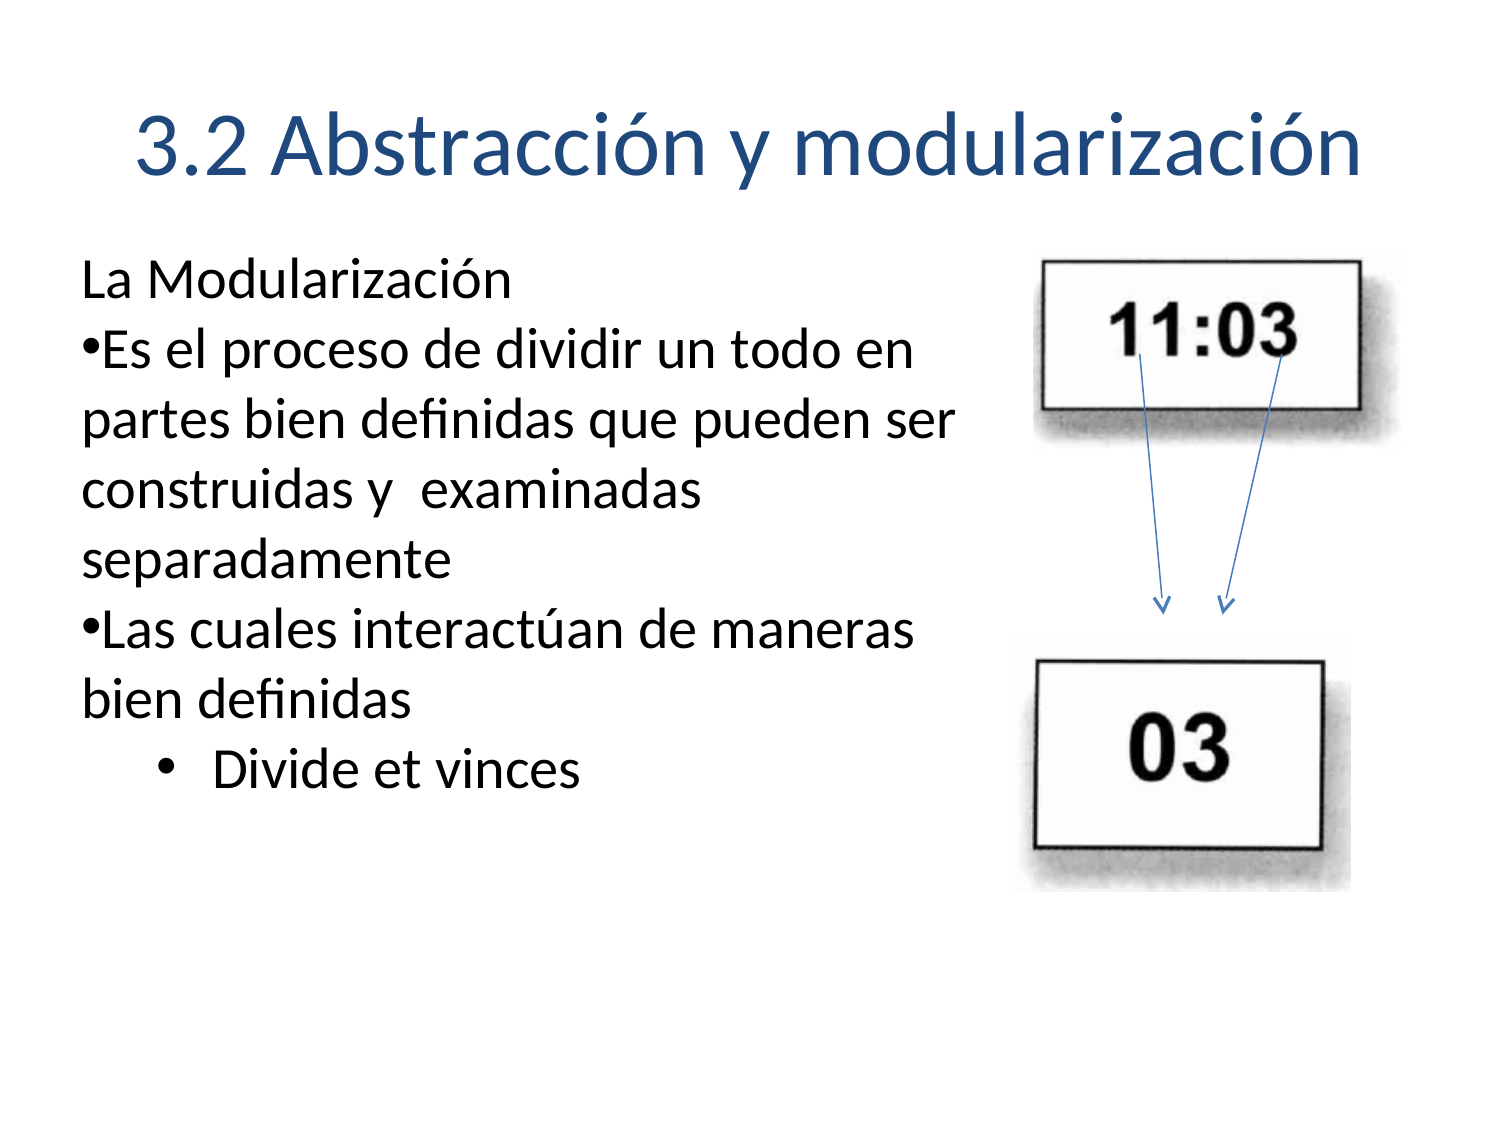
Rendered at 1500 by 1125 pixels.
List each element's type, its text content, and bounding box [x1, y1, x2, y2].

picture [1009, 638, 1351, 892]
text_box La Modularización Es el proceso de dividir un todo en partes bien definidas que pueden ser construidas y examinadas separadamente Las cuales interactúan de maneras bien definidas Divide et vinces [66, 232, 975, 808]
title 3.2 Abstracción y modularización [75, 45, 1426, 233]
picture [1033, 248, 1401, 449]
